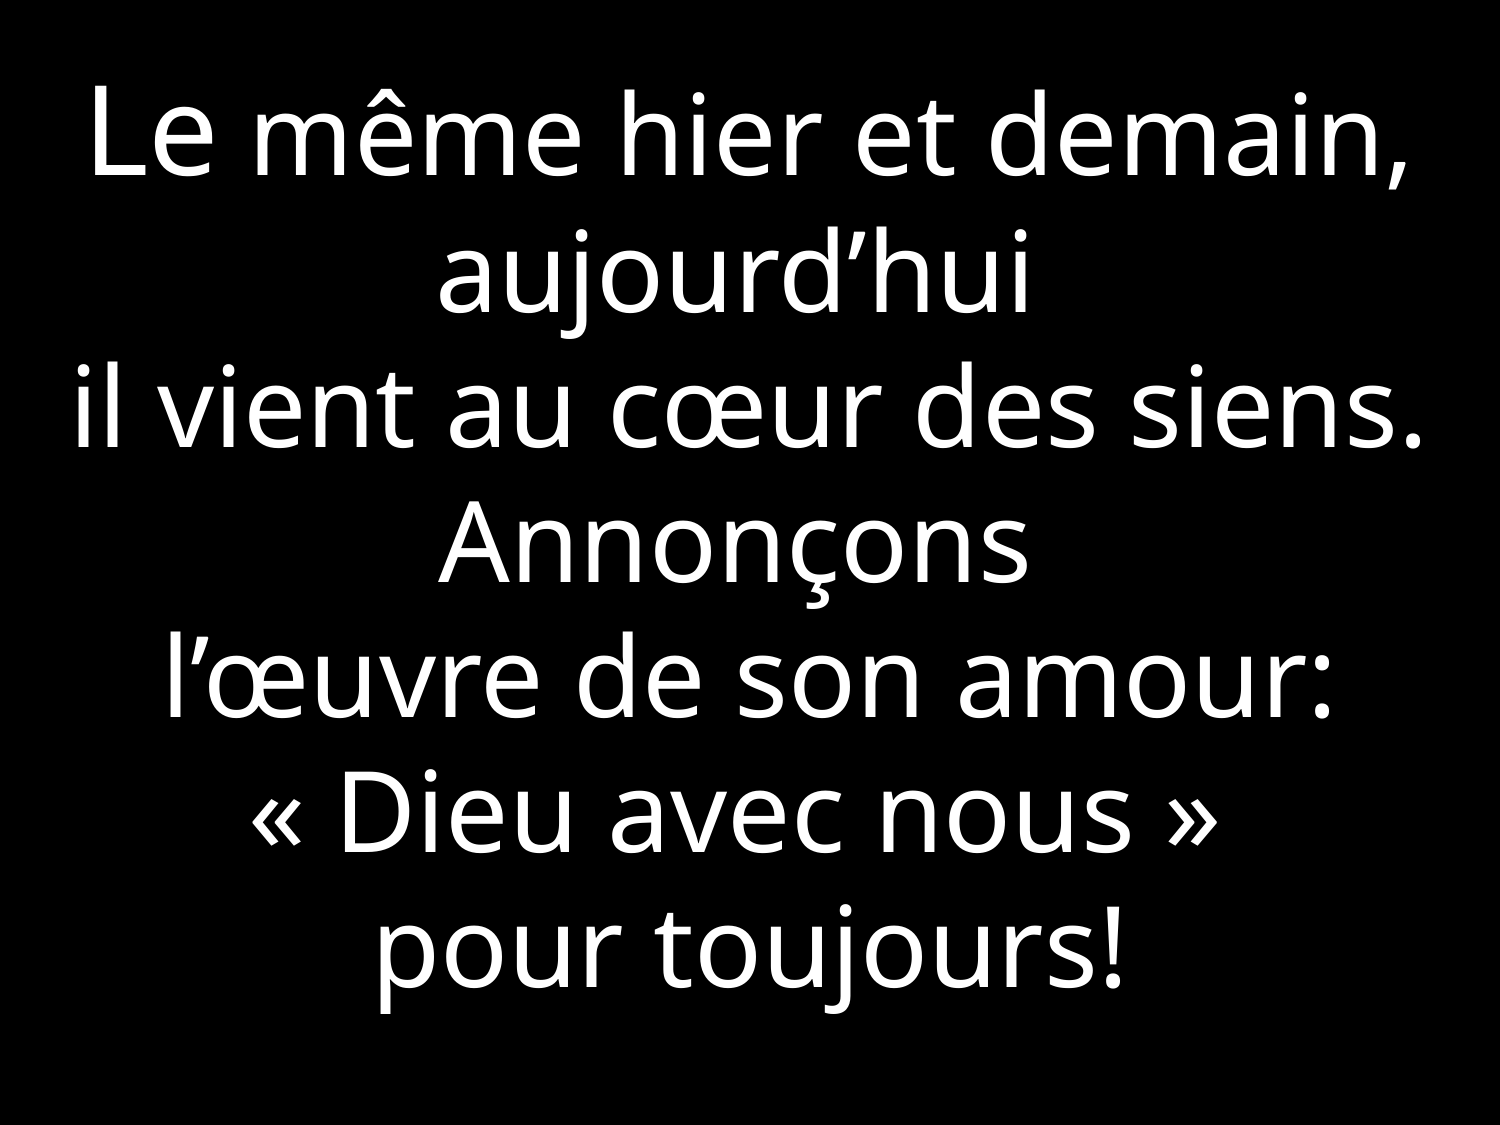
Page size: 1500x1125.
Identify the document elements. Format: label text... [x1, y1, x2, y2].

list Le même hier et demain, aujourd’hui il vient au cœur des siens. Annonçons l’œuvre de son amour: « Dieu avec nous » pour toujours! [17, 42, 1483, 1125]
